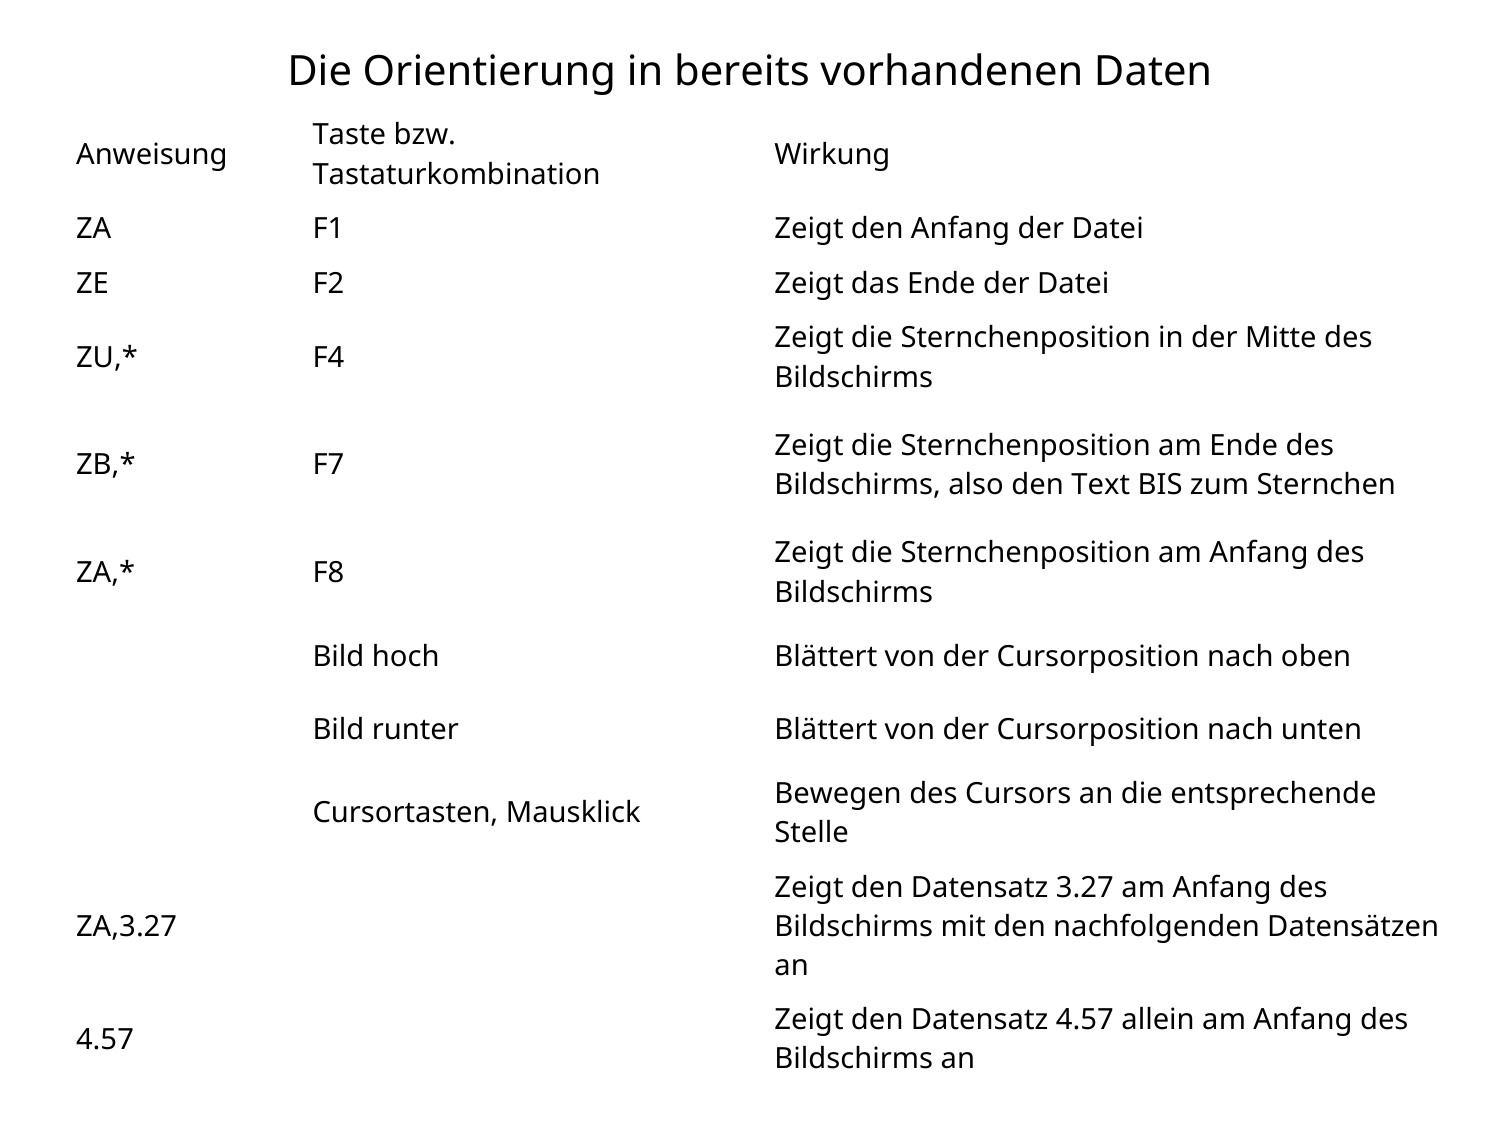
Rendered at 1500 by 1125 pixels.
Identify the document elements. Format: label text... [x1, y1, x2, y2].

table_cell ZA,* [61, 522, 298, 615]
table_header Wirkung [760, 104, 1457, 198]
table_cell Blättert von der Cursorposition nach unten [760, 689, 1457, 762]
table_cell Zeigt die Sternchenposition in der Mitte des Bildschirms [760, 307, 1457, 401]
table_cell Zeigt den Anfang der Datei [760, 198, 1457, 252]
table_cell F1 [298, 198, 760, 252]
table_cell Bild runter [298, 689, 760, 762]
table_cell Bild hoch [298, 615, 760, 689]
table_cell ZB,* [61, 401, 298, 522]
table_cell ZA,3.27 [61, 856, 298, 989]
table_cell [298, 856, 760, 989]
table_cell Cursortasten, Mausklick [298, 762, 760, 856]
table_cell 4.57 [61, 989, 298, 1082]
table_cell Zeigt den Datensatz 3.27 am Anfang des Bildschirms mit den nachfolgenden Datensätzen an [760, 856, 1457, 989]
table_cell Zeigt das Ende der Datei [760, 252, 1457, 307]
table_header Anweisung [61, 104, 298, 198]
table_cell [61, 615, 298, 689]
table_cell [298, 989, 760, 1082]
table_cell Zeigt den Datensatz 4.57 allein am Anfang des Bildschirms an [760, 989, 1457, 1082]
table_cell ZU,* [61, 307, 298, 401]
table_cell [61, 762, 298, 856]
table_cell F2 [298, 252, 760, 307]
table_cell F7 [298, 401, 760, 522]
table_cell Bewegen des Cursors an die entsprechende Stelle [760, 762, 1457, 856]
table_cell Zeigt die Sternchenposition am Ende des Bildschirms, also den Text BIS zum Sternchen [760, 401, 1457, 522]
table_cell Zeigt die Sternchenposition am Anfang des Bildschirms [760, 522, 1457, 615]
text_box Die Orientierung in bereits vorhandenen Daten [75, 5, 1426, 104]
table_cell ZE [61, 252, 298, 307]
table_cell [61, 689, 298, 762]
table_header Taste bzw. Tastaturkombination [298, 104, 760, 198]
table_cell ZA [61, 198, 298, 252]
table_cell F8 [298, 522, 760, 615]
table_cell Blättert von der Cursorposition nach oben [760, 615, 1457, 689]
table_cell F4 [298, 307, 760, 401]
